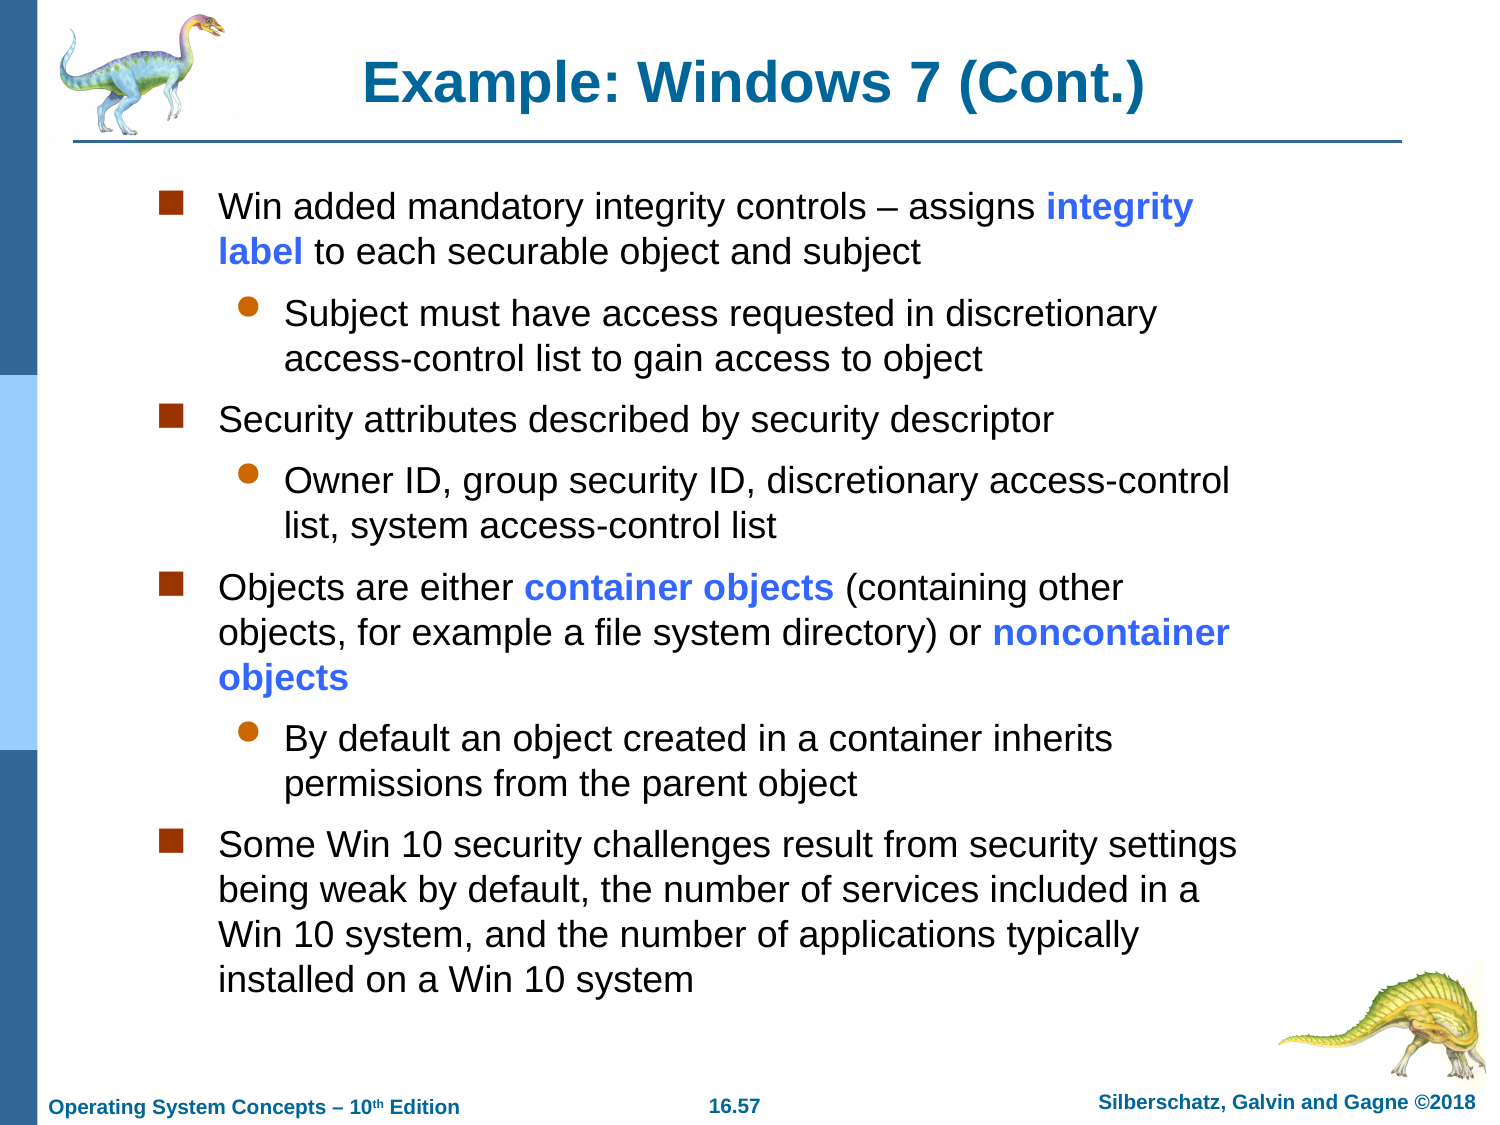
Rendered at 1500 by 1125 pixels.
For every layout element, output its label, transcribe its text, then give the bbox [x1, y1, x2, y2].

picture [1415, 1094, 1423, 1099]
list Win added mandatory integrity controls – assigns integrity label to each securable object and subject Subject must have access requested in discretionary access-control list to gain access to object Security attributes described by security descriptor Owner ID, group security ID, discretionary access-control list, system access-control list Objects are either container objects (containing other objects, for example a file system directory) or noncontainer objects By default an object created in a container inherits permissions from the parent object Some Win 10 security challenges result from security settings being weak by default, the number of services included in a Win 10 system, and the number of applications typically installed on a Win 10 system [146, 174, 1272, 1052]
title Example: Windows 7 (Cont.) [79, 27, 1430, 123]
picture [46, 0, 243, 149]
picture [1275, 959, 1486, 1090]
